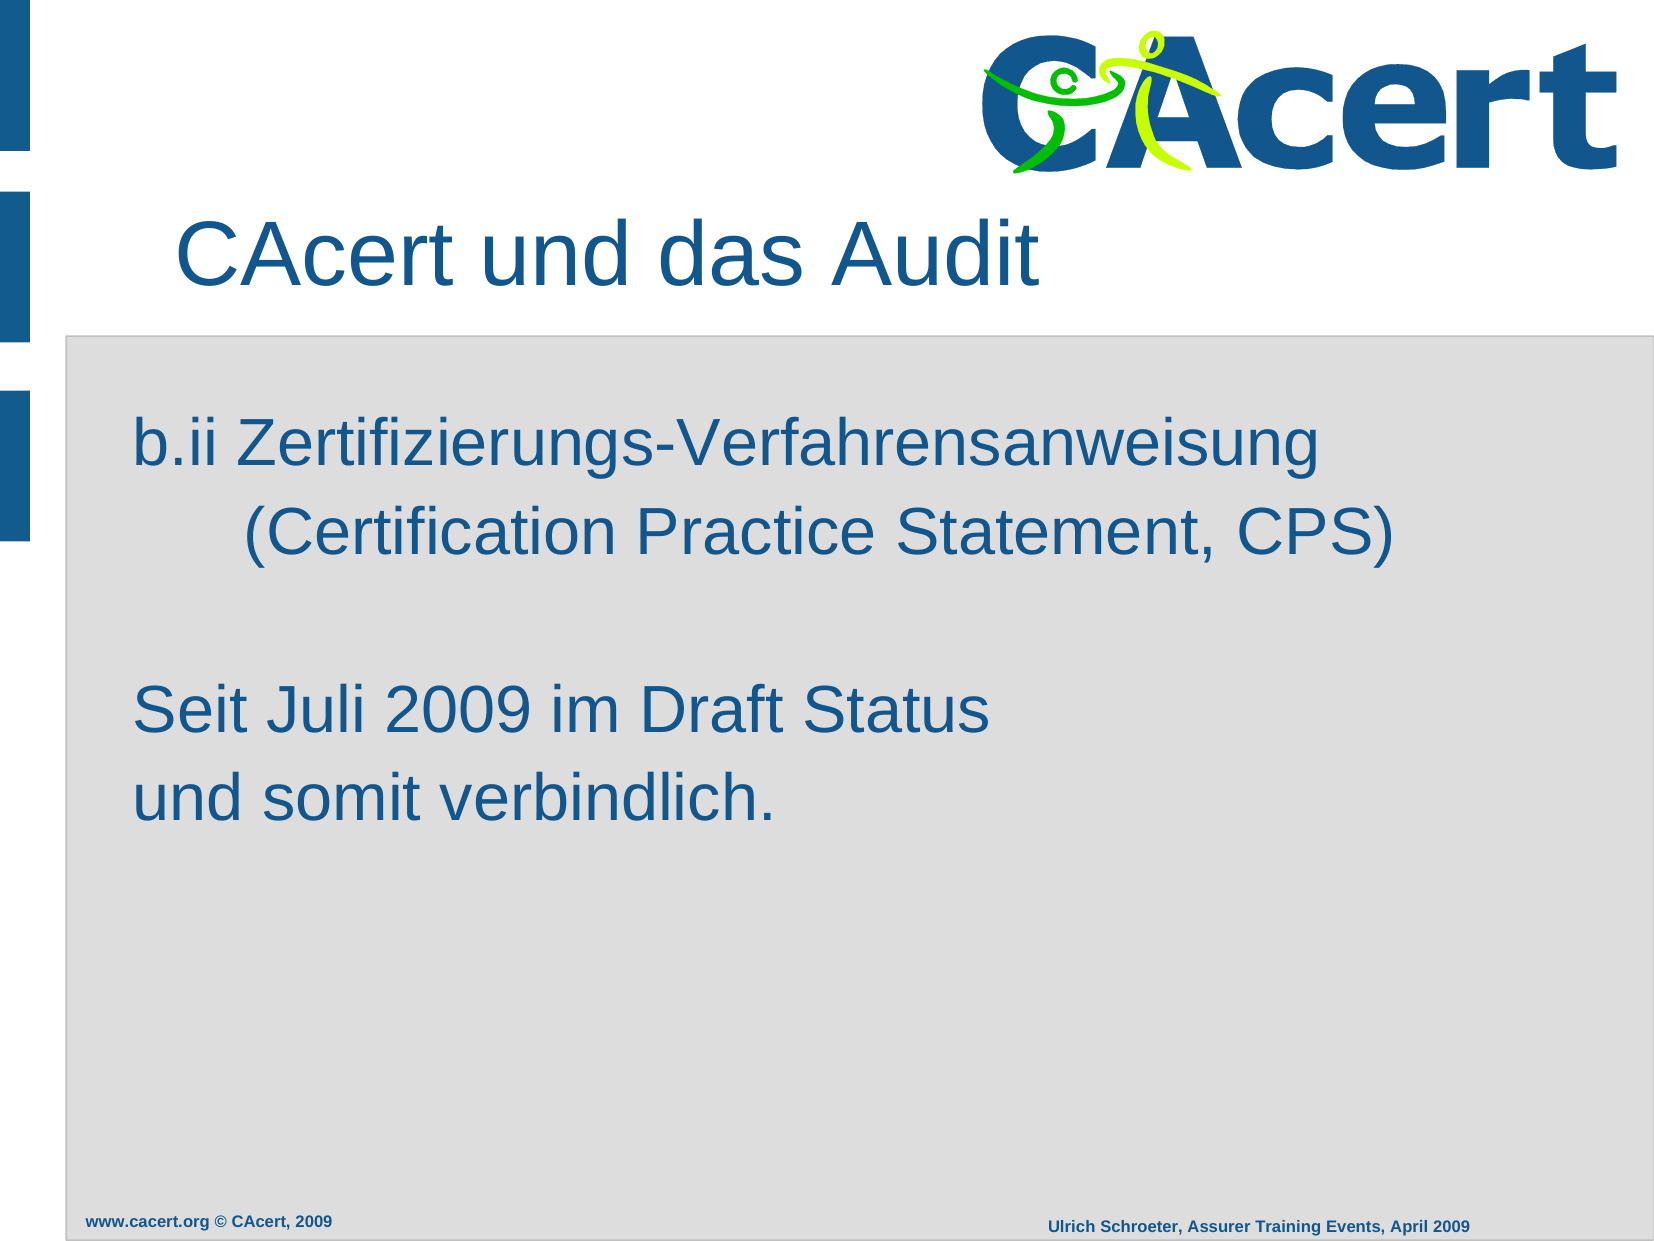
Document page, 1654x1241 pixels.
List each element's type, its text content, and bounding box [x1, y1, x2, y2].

text_box CAcert und das Audit [118, 195, 1046, 313]
text_box b.ii Zertifizierungs-Verfahrensanweisung (Certification Practice Statement, CPS) Seit Juli 2009 im Draft Status und somit verbindlich. [118, 383, 1411, 843]
